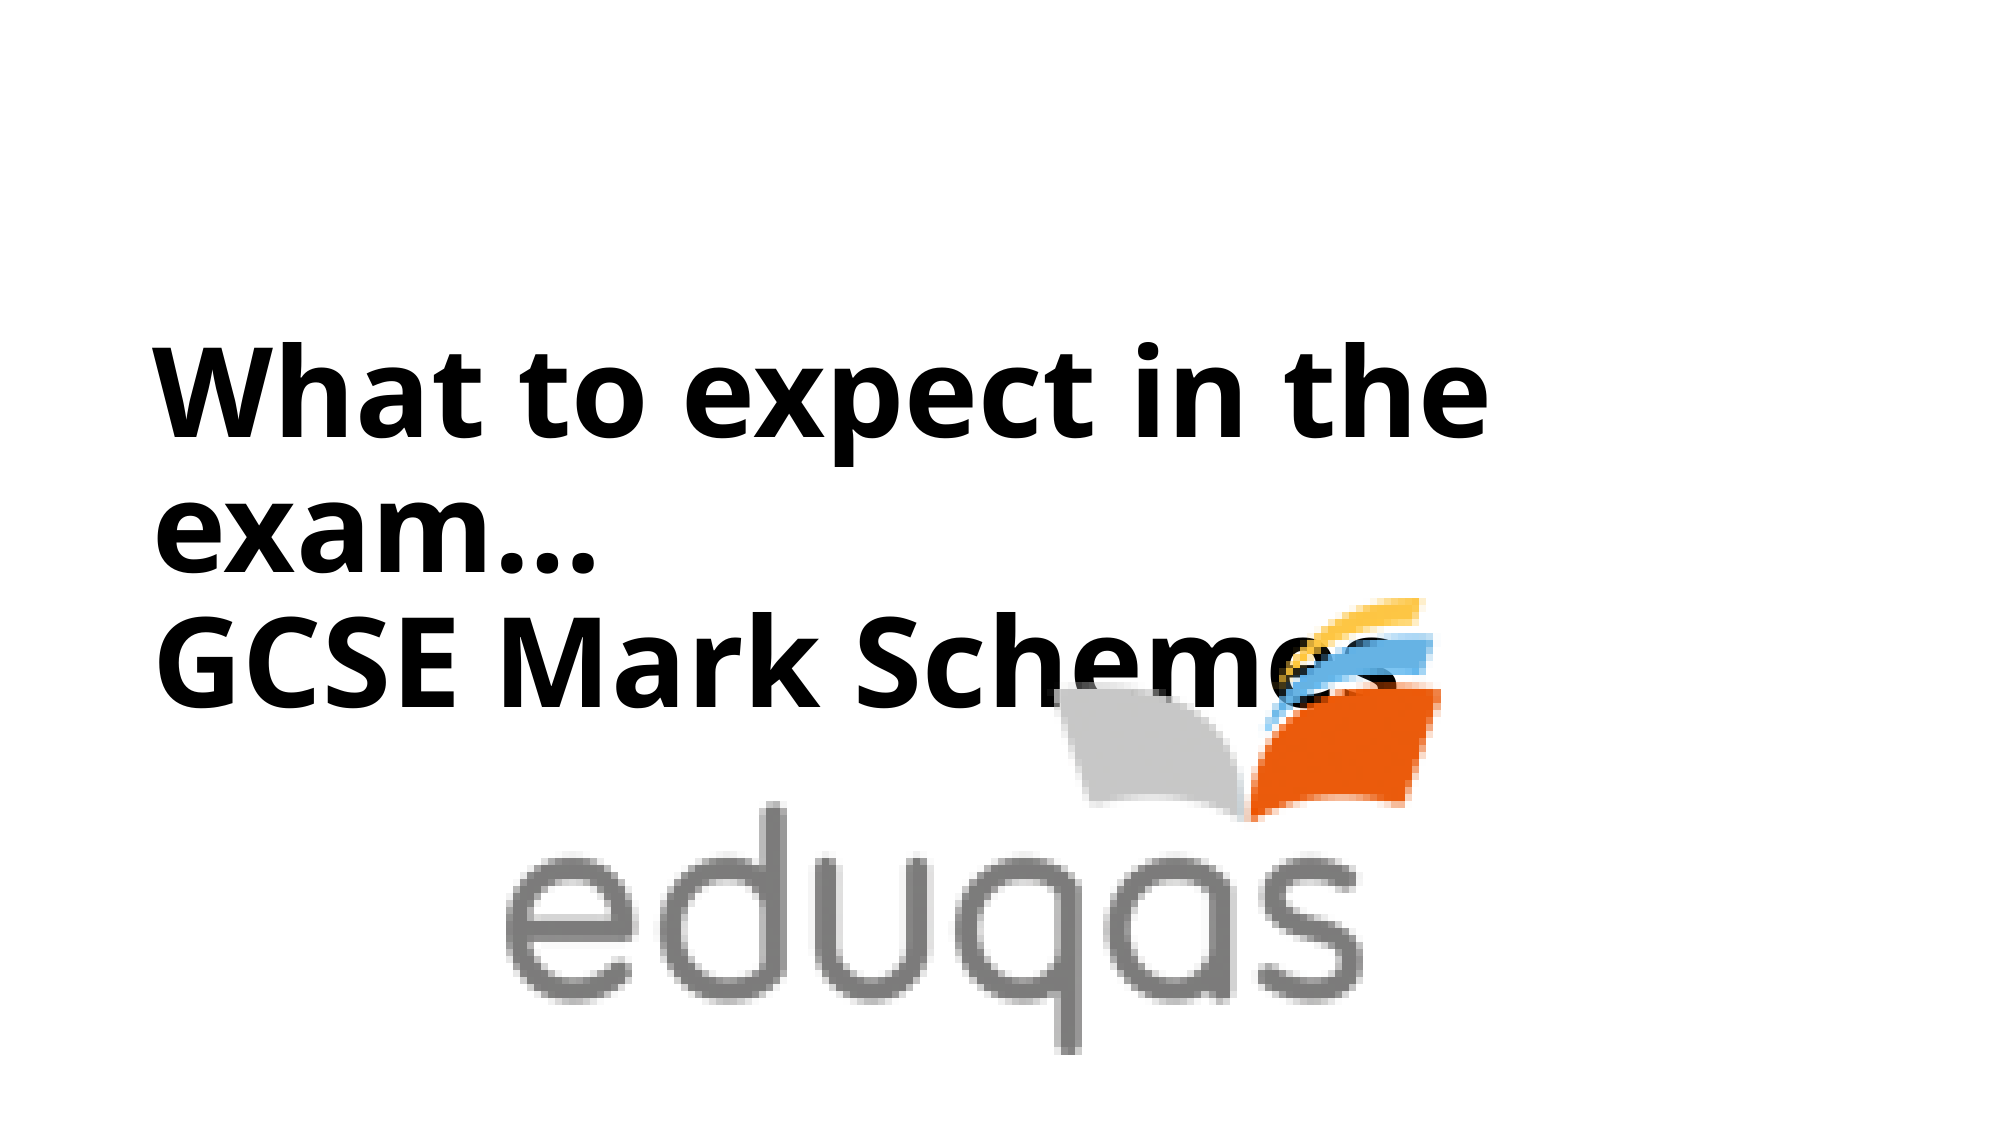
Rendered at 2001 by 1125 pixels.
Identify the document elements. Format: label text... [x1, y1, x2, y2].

title What to expect in the exam… GCSE Mark Schemes [137, 321, 1863, 540]
picture [506, 598, 1441, 1055]
